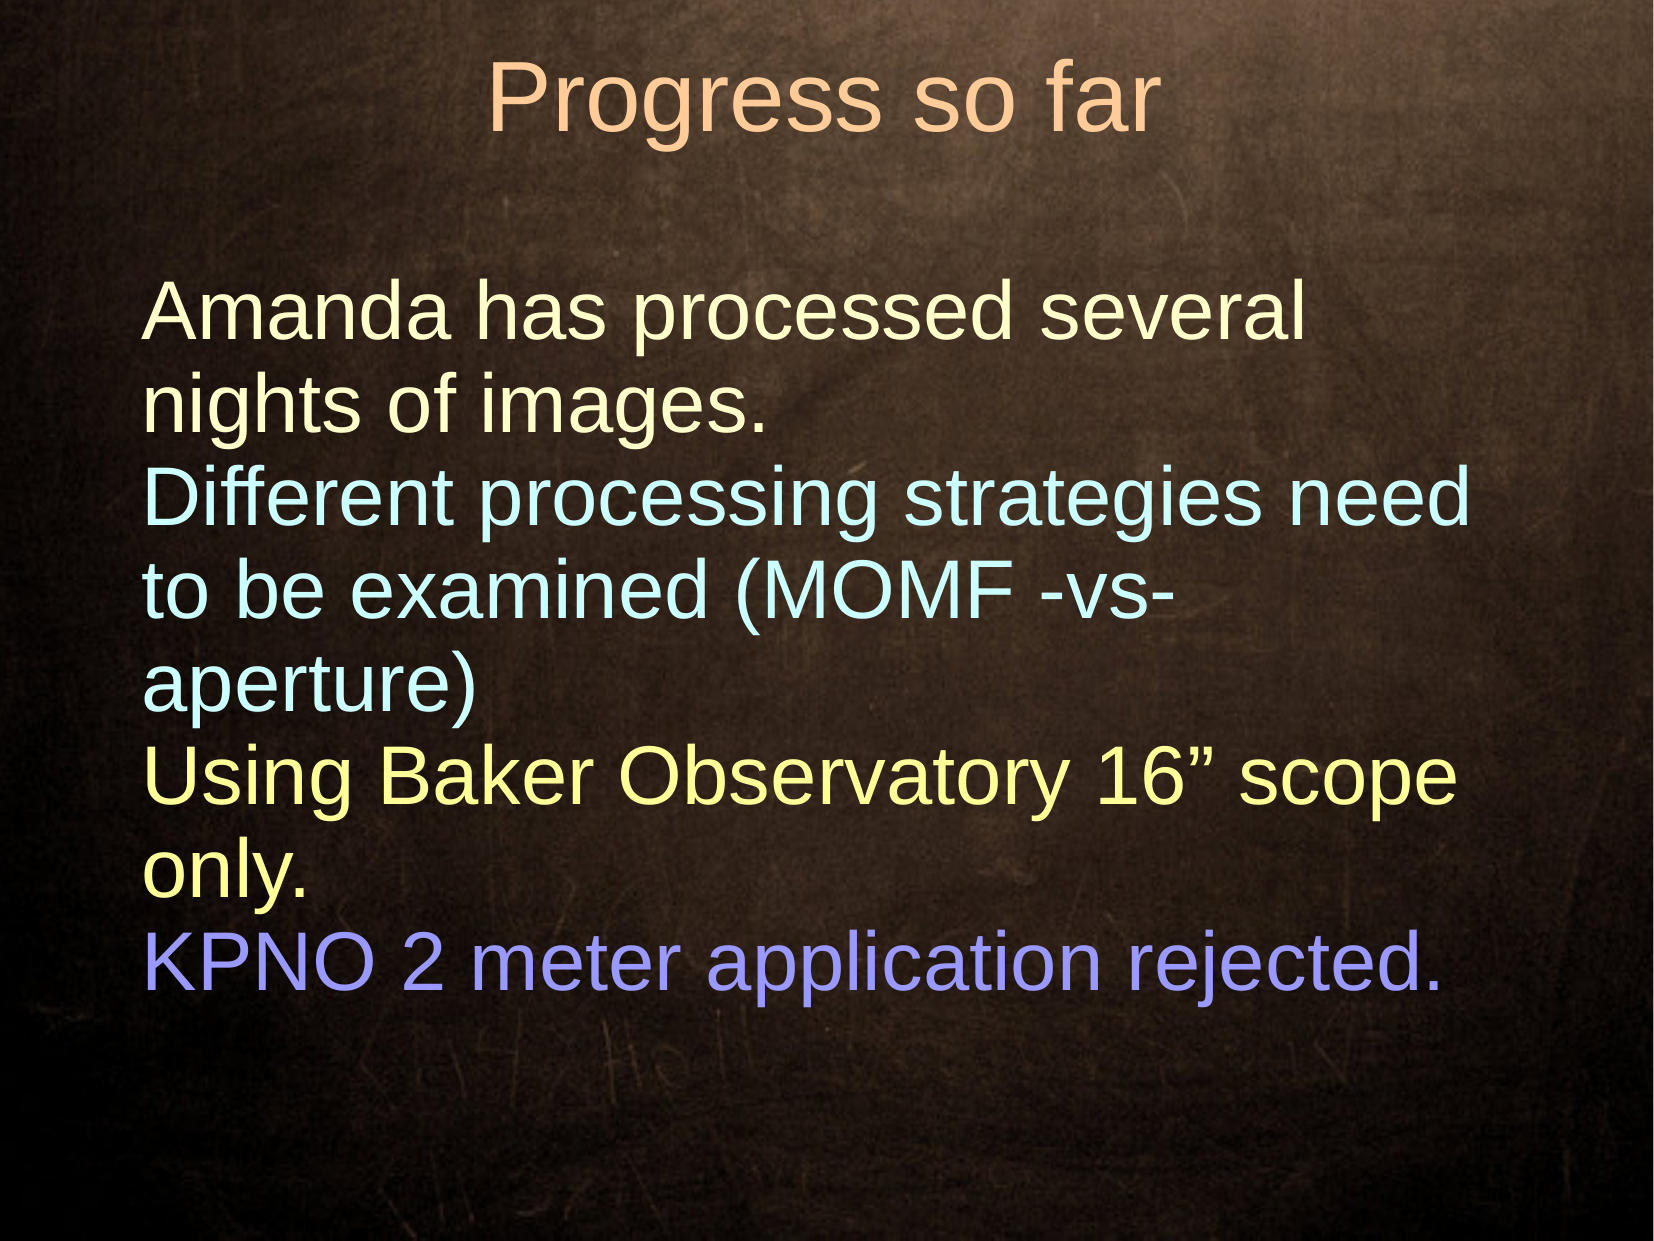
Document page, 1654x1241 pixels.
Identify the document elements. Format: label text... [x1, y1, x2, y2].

text_box Progress so far Amanda has processed several nights of images. Different processing strategies need to be examined (MOMF -vs- aperture) Using Baker Observatory 16” scope only. KPNO 2 meter application rejected. [126, 33, 1522, 1016]
picture [0, 0, 1654, 1241]
